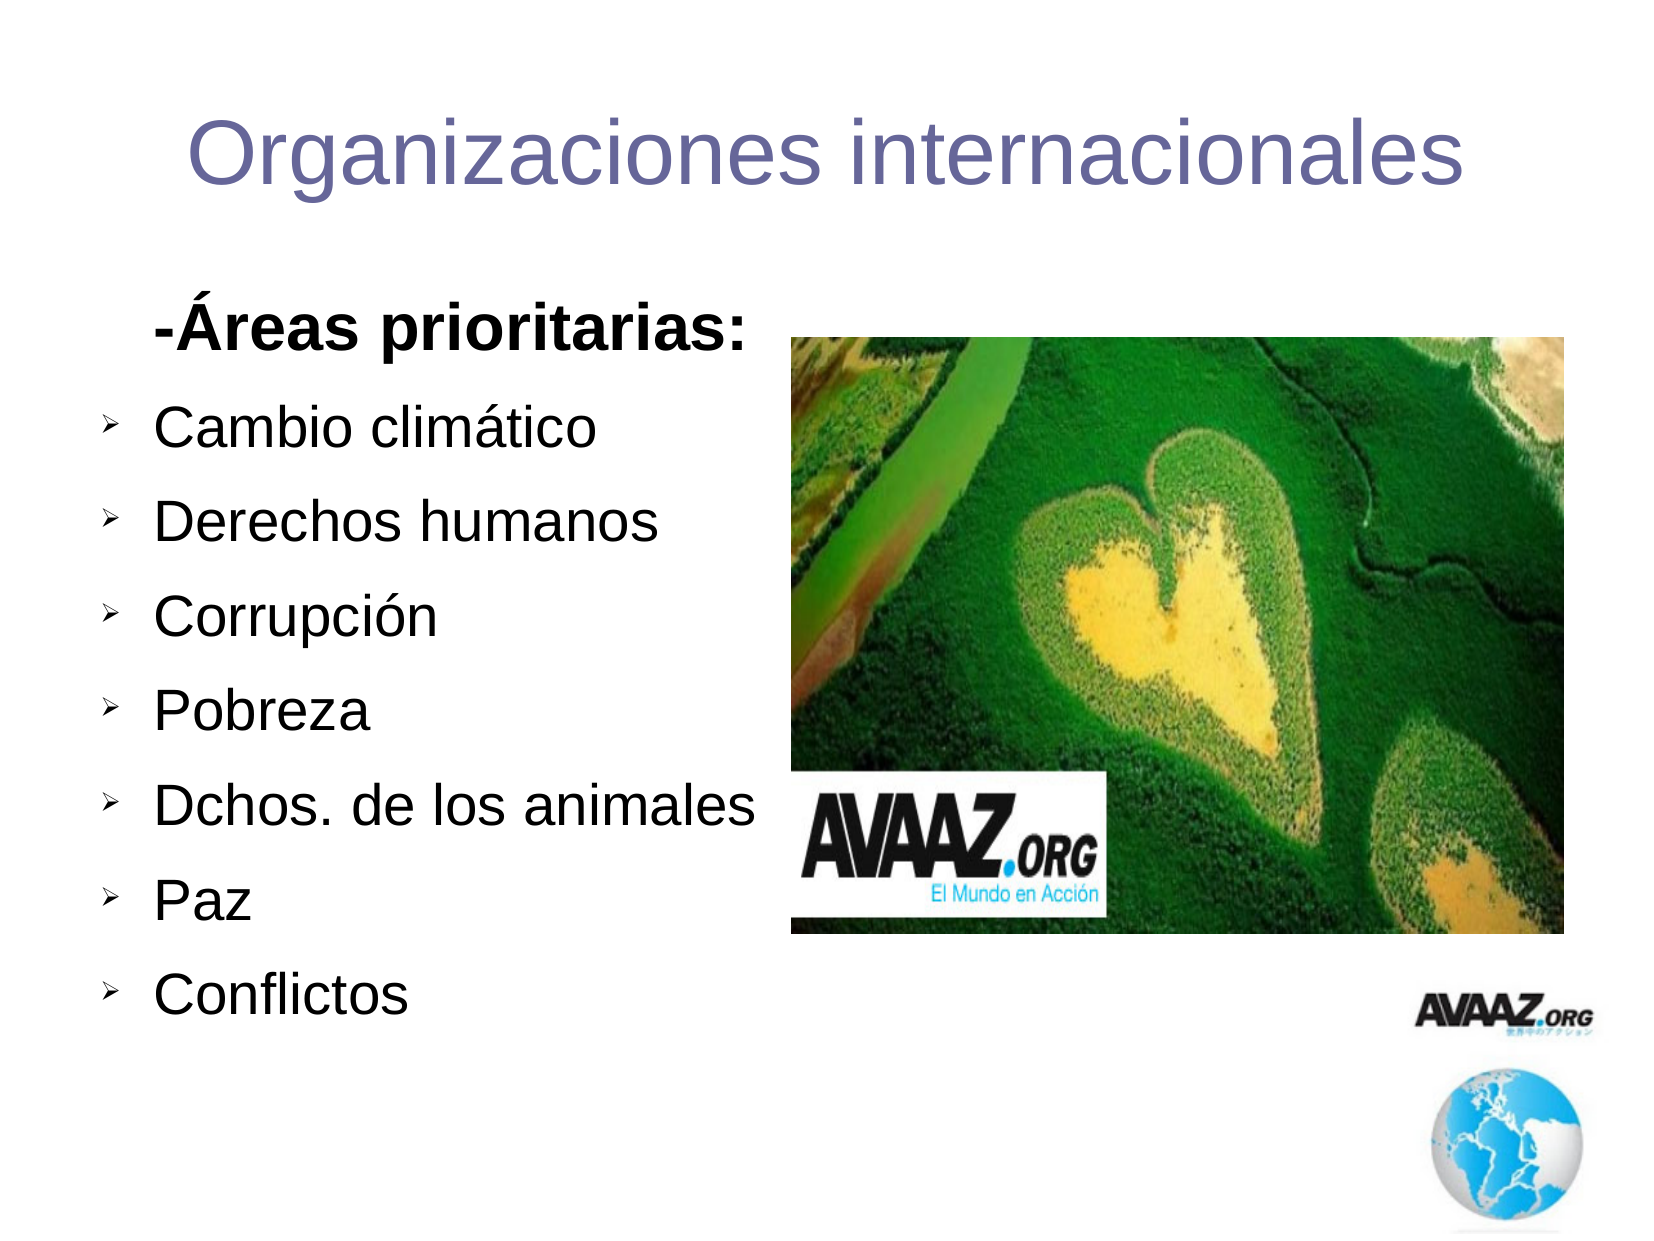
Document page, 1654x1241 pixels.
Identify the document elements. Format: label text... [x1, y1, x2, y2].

picture [791, 337, 1564, 934]
list -Áreas prioritarias: Cambio climático Derechos humanos Corrupción Pobreza Dchos. de los animales Paz Conflictos [82, 290, 1571, 1123]
picture [1358, 980, 1651, 1234]
title Organizaciones internacionales [82, 56, 1571, 250]
